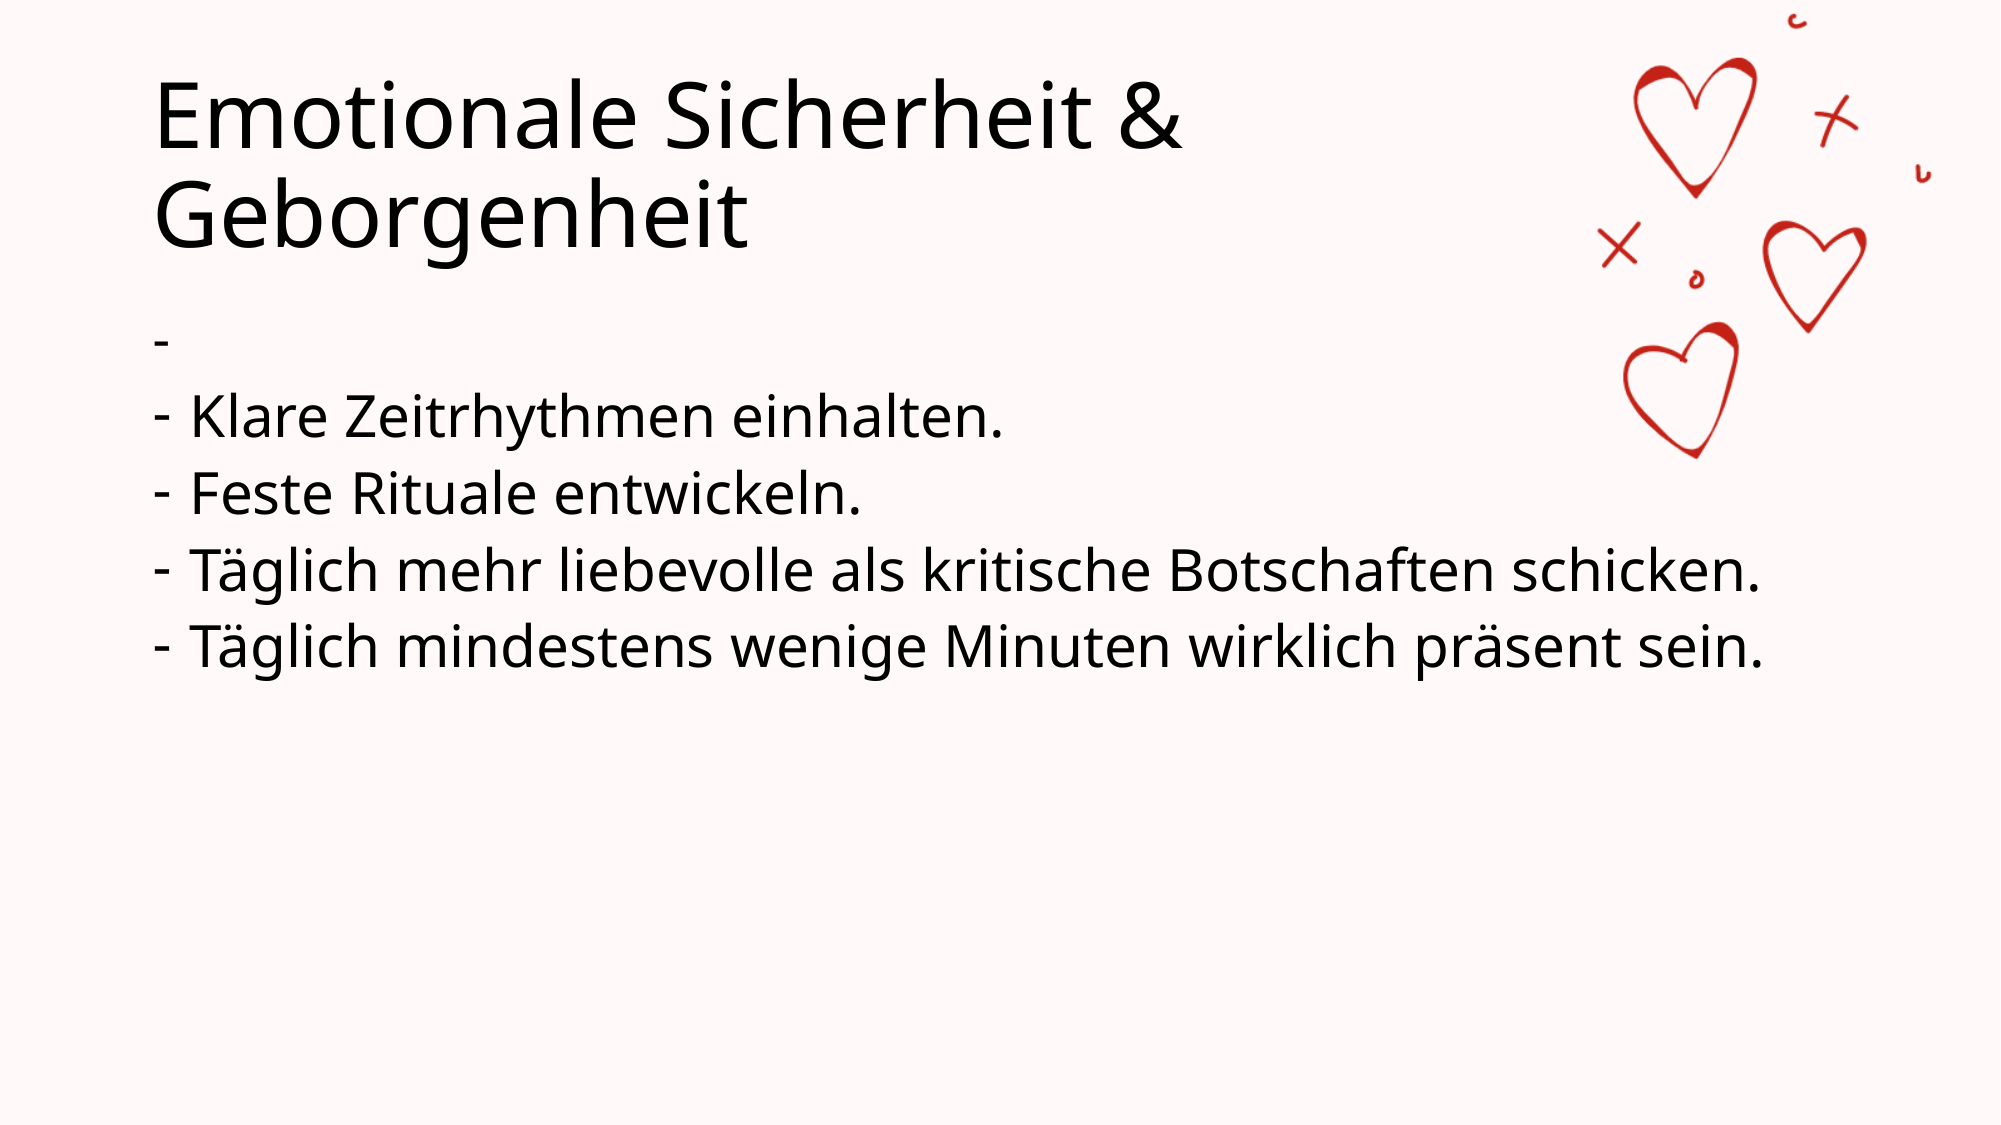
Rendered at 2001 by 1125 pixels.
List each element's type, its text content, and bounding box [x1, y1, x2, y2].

picture [1557, 0, 2000, 558]
list Klare Zeitrhythmen einhalten. Feste Rituale entwickeln. Täglich mehr liebevolle als kritische Botschaften schicken. Täglich mindestens wenige Minuten wirklich präsent sein. [137, 299, 1912, 1066]
title Emotionale Sicherheit & Geborgenheit [137, 59, 1863, 278]
